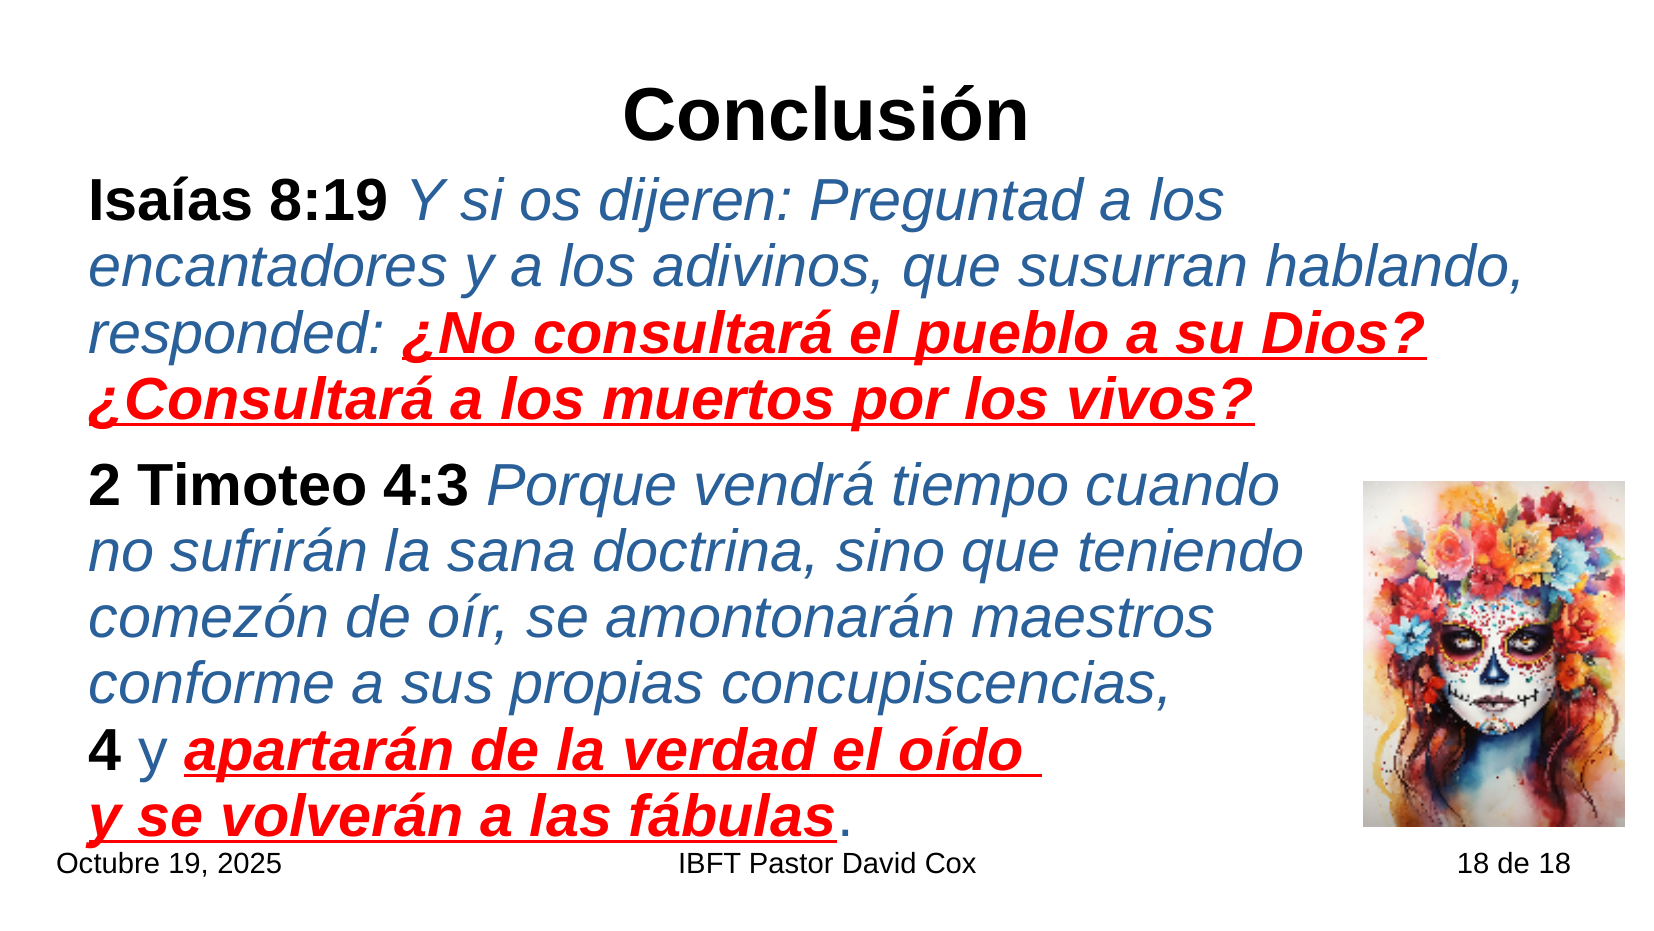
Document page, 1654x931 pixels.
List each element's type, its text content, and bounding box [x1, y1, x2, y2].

title Conclusión [82, 37, 1571, 193]
picture [1571, 481, 1625, 827]
list Isaías 8:19 Y si os dijeren: Preguntad a los encantadores y a los adivinos, que susurran hablando, responded: ¿No consultará el pueblo a su Dios? ¿Consultará a los muertos por los vivos? 2 Timoteo 4:3 Porque vendrá tiempo cuando no sufrirán la sana doctrina, sino que teniendo comezón de oír, se amontonarán maestros conforme a sus propias concupiscencias, 4 y apartarán de la verdad el oído y se volverán a las fábulas. [88, 166, 1571, 850]
